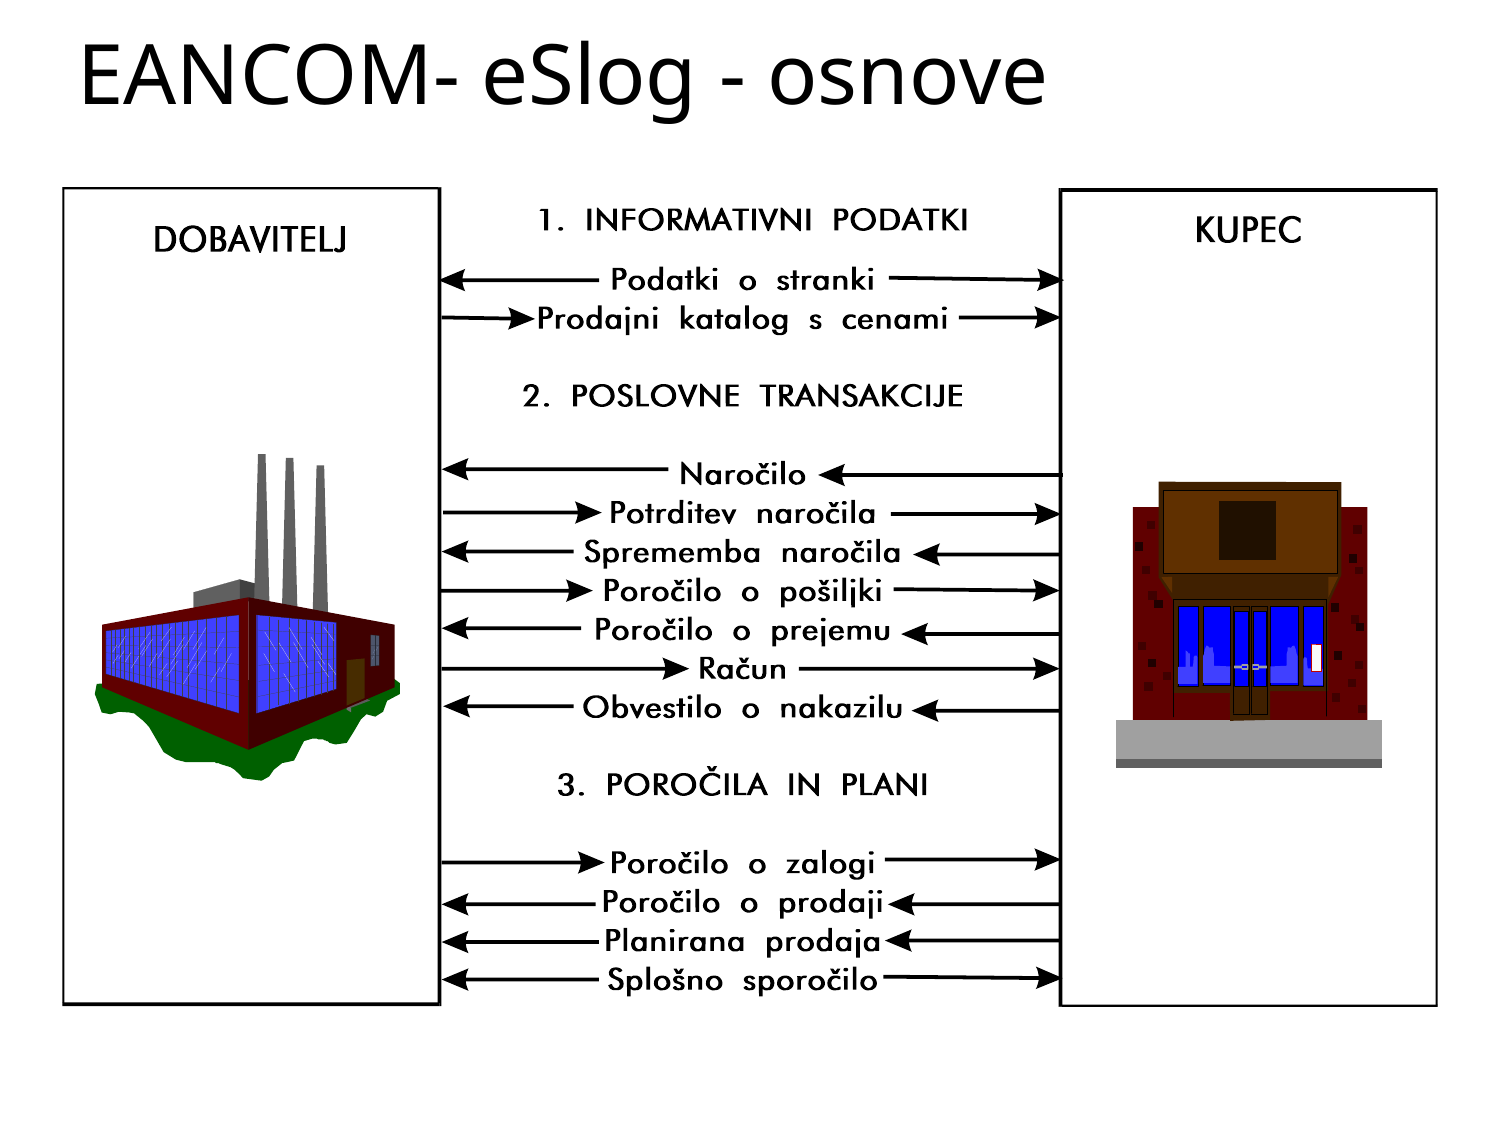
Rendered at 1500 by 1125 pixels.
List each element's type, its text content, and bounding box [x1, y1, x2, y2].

text_box EANCOM- eSlog - osnove [62, 36, 1413, 129]
title [42, 32, 1466, 138]
picture [62, 187, 1438, 1007]
